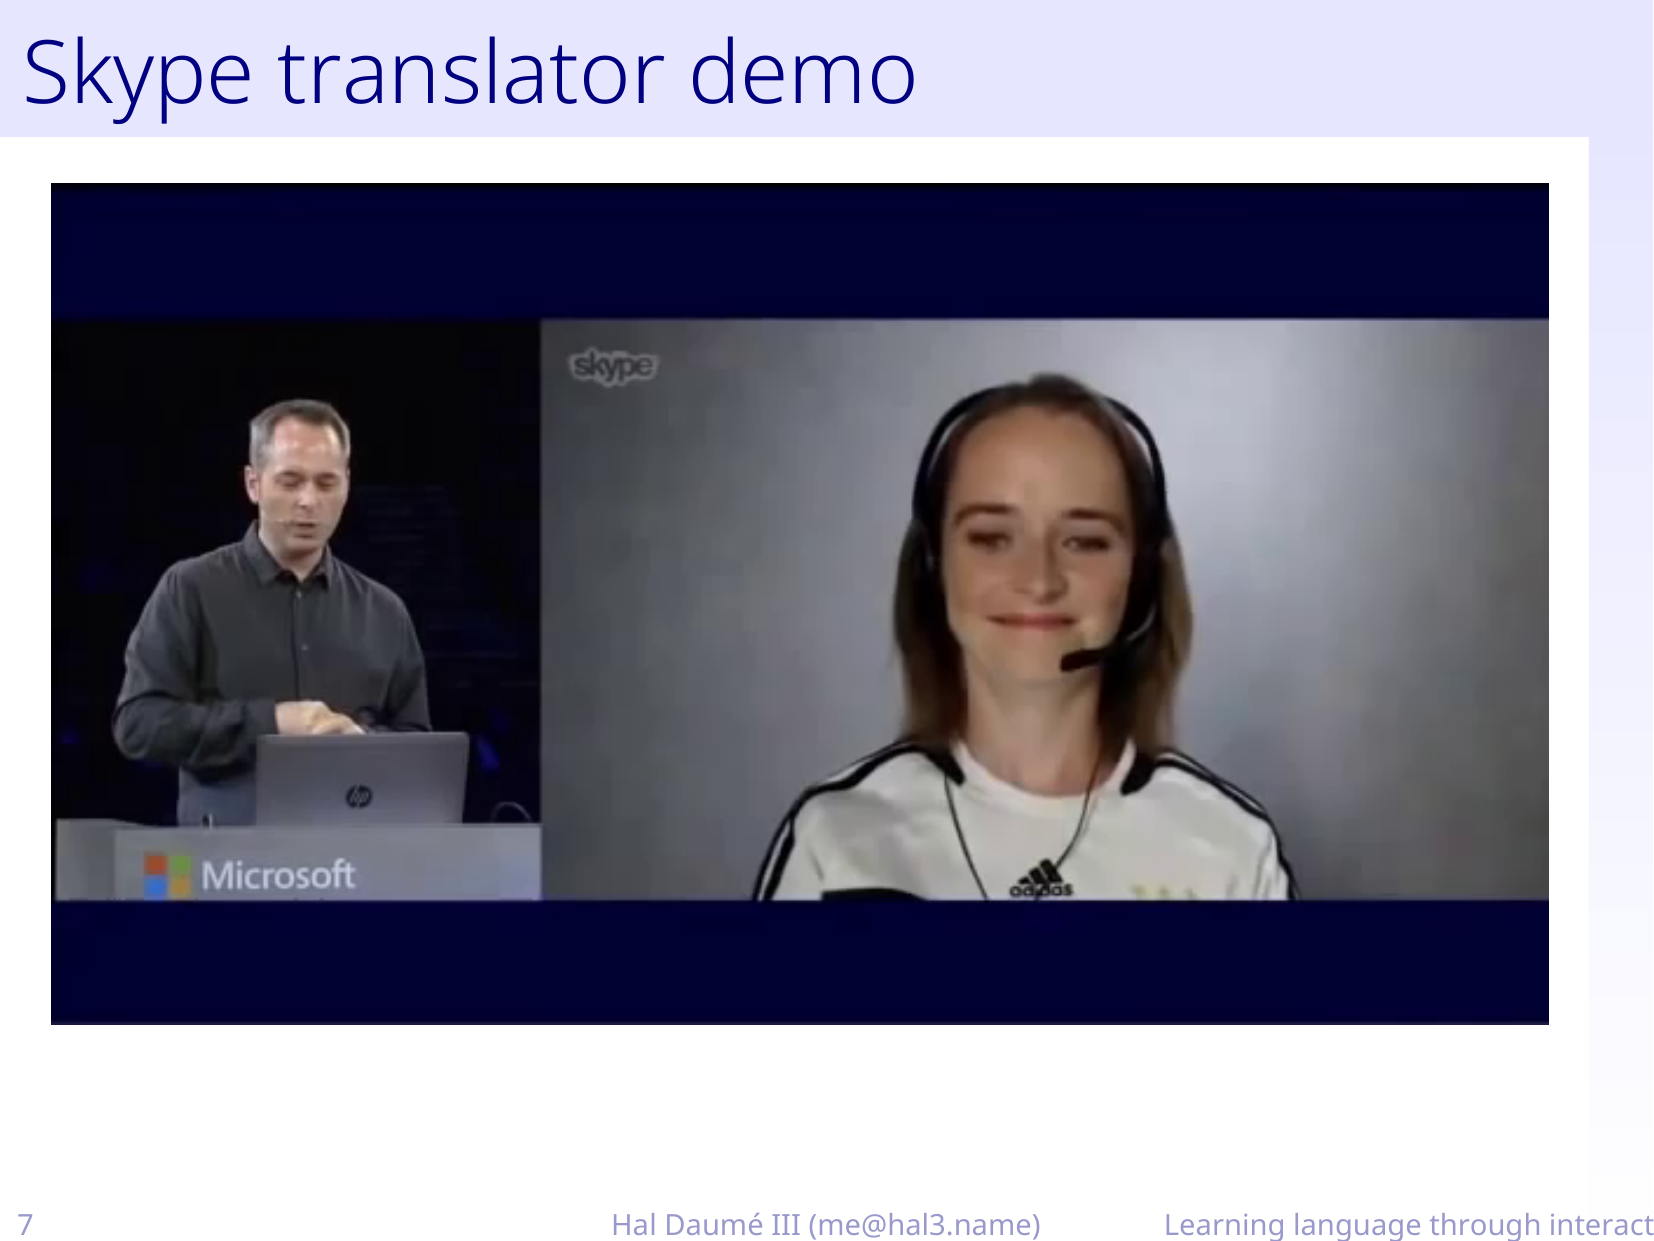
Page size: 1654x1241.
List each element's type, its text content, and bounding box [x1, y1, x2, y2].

text_box [50, 182, 1550, 1026]
title Skype translator demo [22, 8, 1639, 131]
